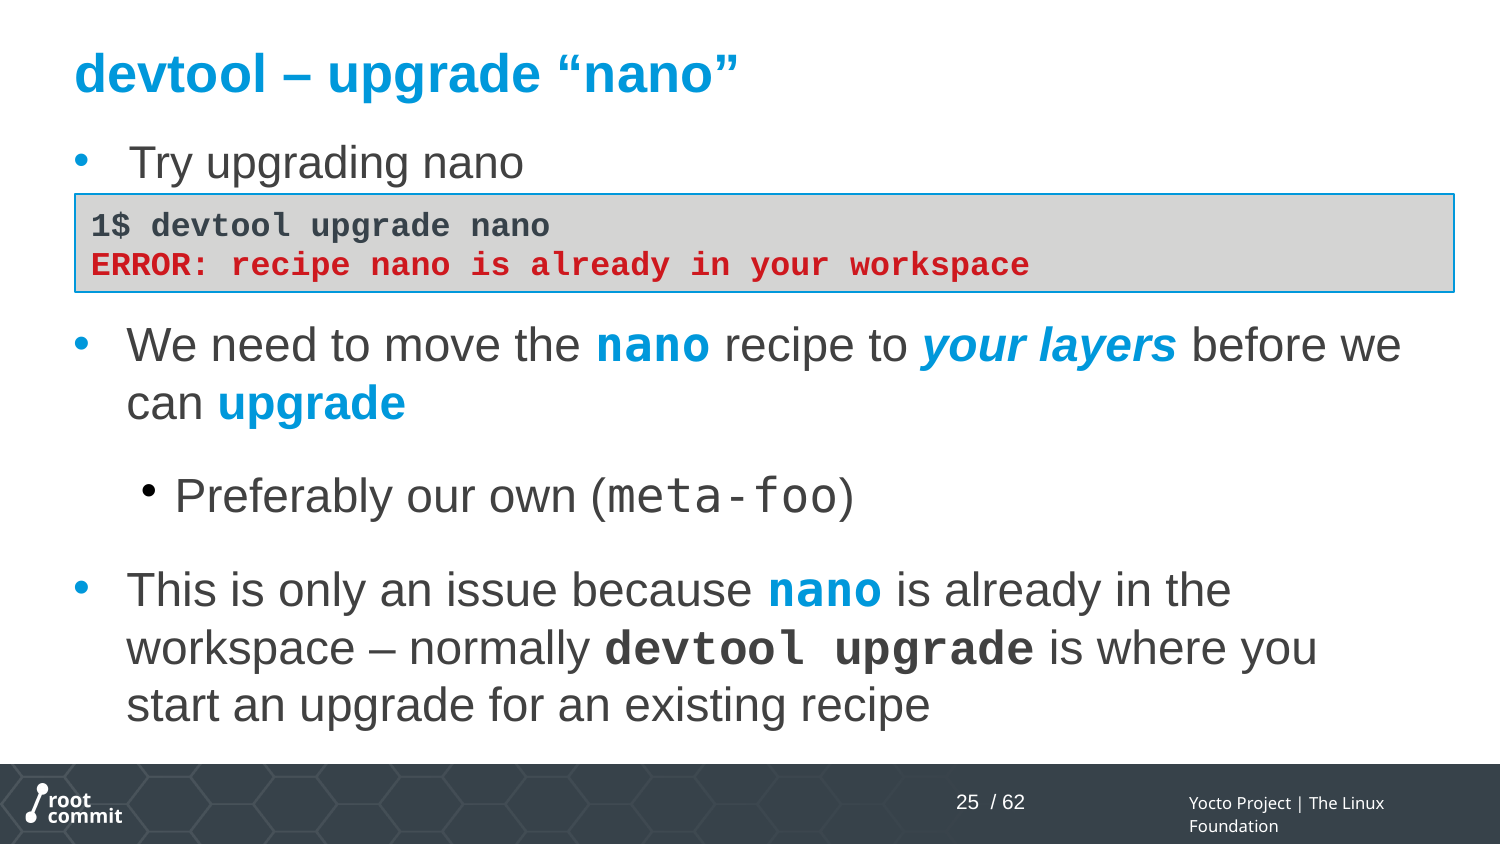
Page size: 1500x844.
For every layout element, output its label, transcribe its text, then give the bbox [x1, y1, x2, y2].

text_box We need to move the nano recipe to your layers before we can upgrade Preferably our own (meta-foo) This is only an issue because nano is already in the workspace – normally devtool upgrade is where you start an upgrade for an existing recipe [72, 313, 1422, 733]
picture [0, 0, 1500, 844]
text_box Try upgrading nano [72, 132, 1422, 214]
text_box 1$ devtool upgrade nano ERROR: recipe nano is already in your workspace [75, 194, 1455, 293]
text_box devtool – upgrade “nano” [74, 50, 1424, 159]
